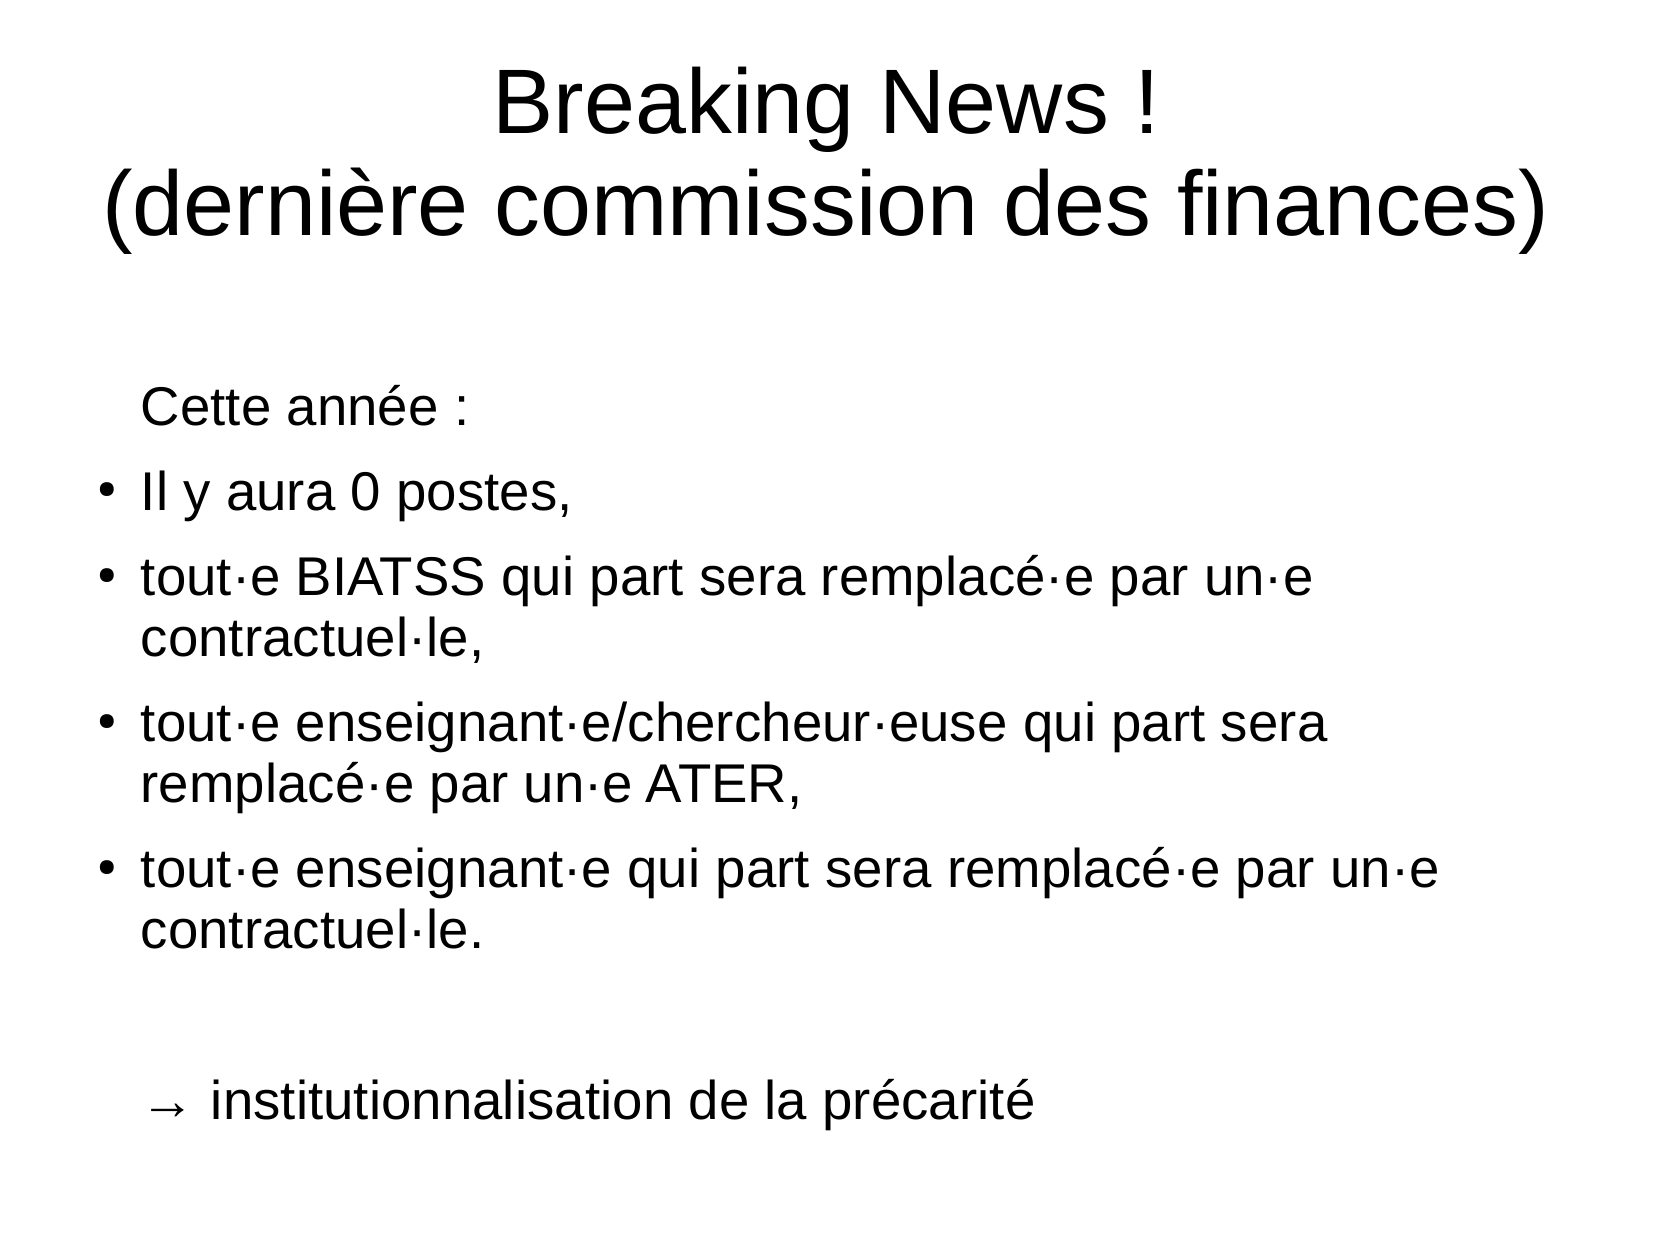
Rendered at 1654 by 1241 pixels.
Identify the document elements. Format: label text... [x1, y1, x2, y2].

list Cette année : Il y aura 0 postes, tout·e BIATSS qui part sera remplacé·e par un·e contractuel·le, tout·e enseignant·e/chercheur·euse qui part sera remplacé·e par un·e ATER, tout·e enseignant·e qui part sera remplacé·e par un·e contractuel·le. → institutionnalisation de la précarité [82, 290, 1571, 1134]
title Breaking News ! (dernière commission des finances) [82, 49, 1571, 257]
